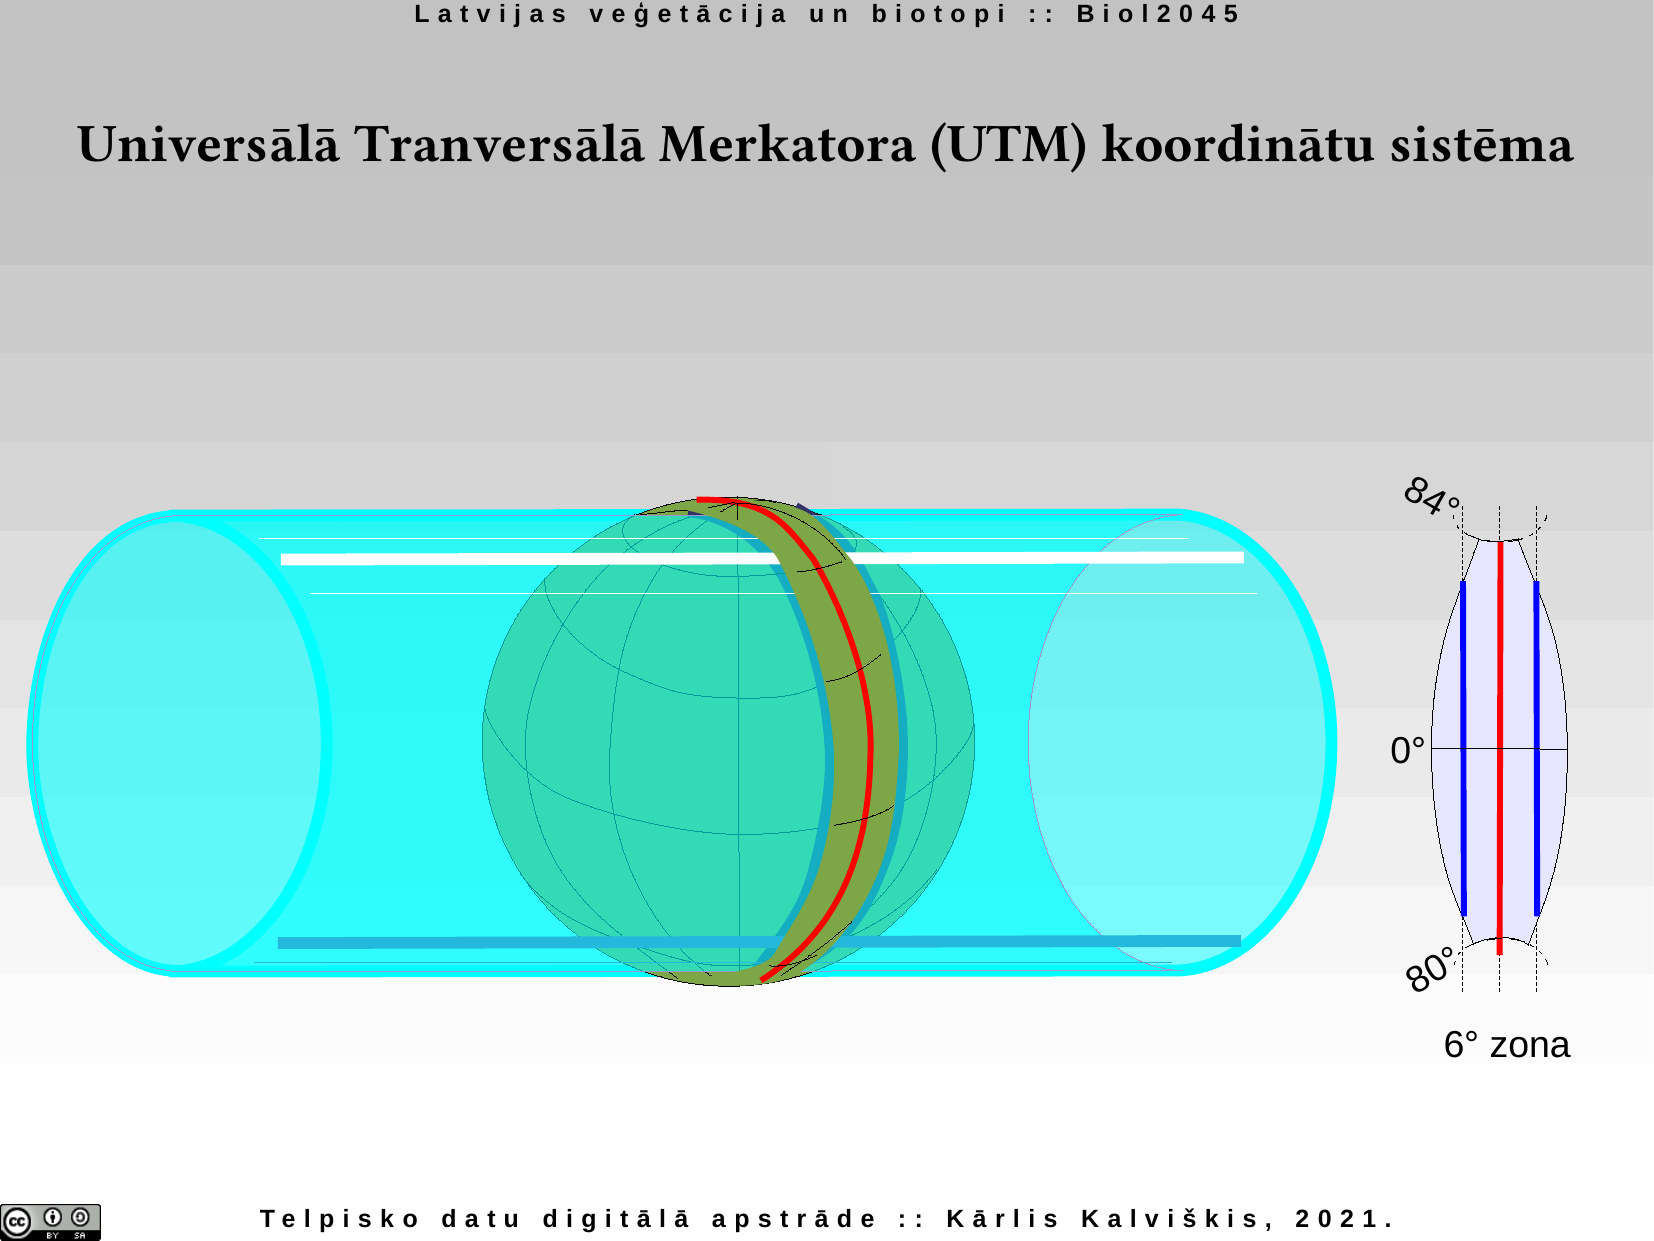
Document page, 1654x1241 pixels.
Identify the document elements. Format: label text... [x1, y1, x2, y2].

text_box [32, 497, 1332, 987]
text_box [1540, 594, 1568, 912]
text_box 84° [1397, 467, 1468, 533]
text_box [1462, 749, 1497, 944]
title Universālā Tranversālā Merkatora (UTM) koordinātu sistēma [0, 1, 1654, 287]
text_box [1503, 749, 1539, 946]
text_box 6° zona [1443, 1023, 1571, 1066]
text_box [1431, 590, 1460, 748]
text_box 0° [1390, 729, 1427, 772]
picture [0, 287, 1654, 1241]
text_box [1431, 749, 1460, 911]
text_box 80° [1398, 937, 1469, 1003]
text_box [1463, 538, 1535, 748]
